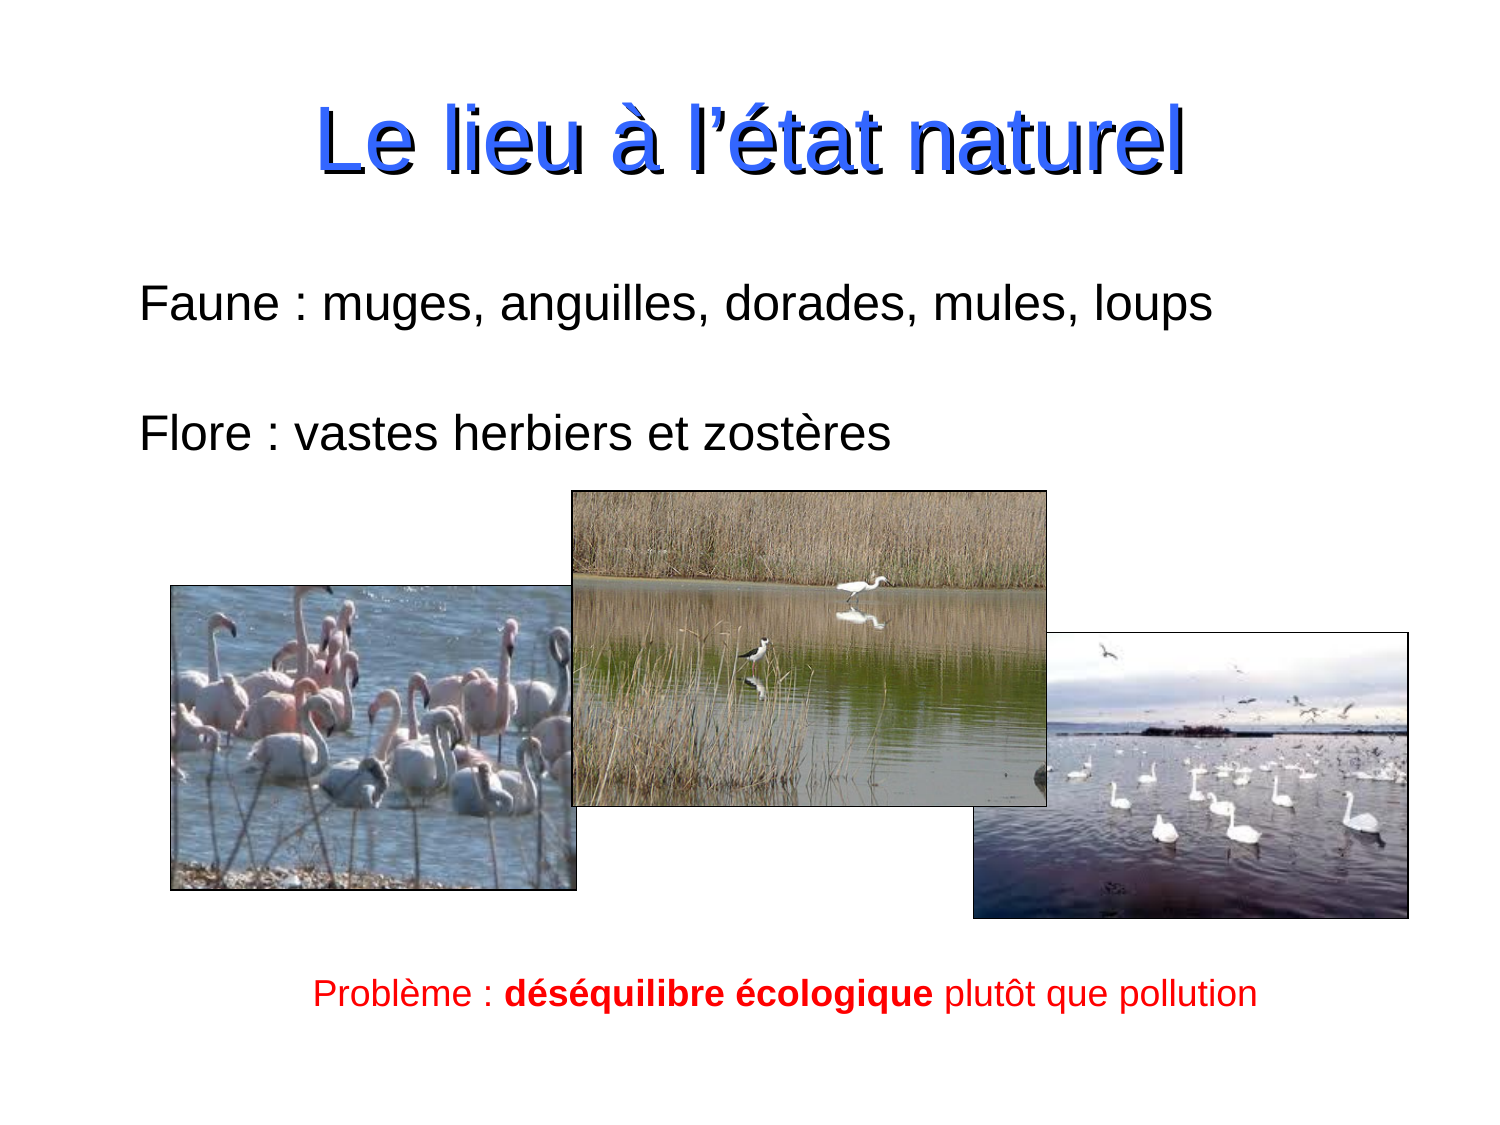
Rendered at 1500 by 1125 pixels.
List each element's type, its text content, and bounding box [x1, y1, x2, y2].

list Faune : muges, anguilles, dorades, mules, loups [123, 267, 1424, 397]
picture [572, 491, 1046, 806]
picture [974, 633, 1408, 918]
picture [171, 586, 576, 890]
title Le lieu à l’état naturel [75, 45, 1426, 233]
text_box Problème : déséquilibre écologique plutôt que pollution [171, 952, 1400, 1035]
text_box Flore : vastes herbiers et zostères [123, 397, 1424, 504]
